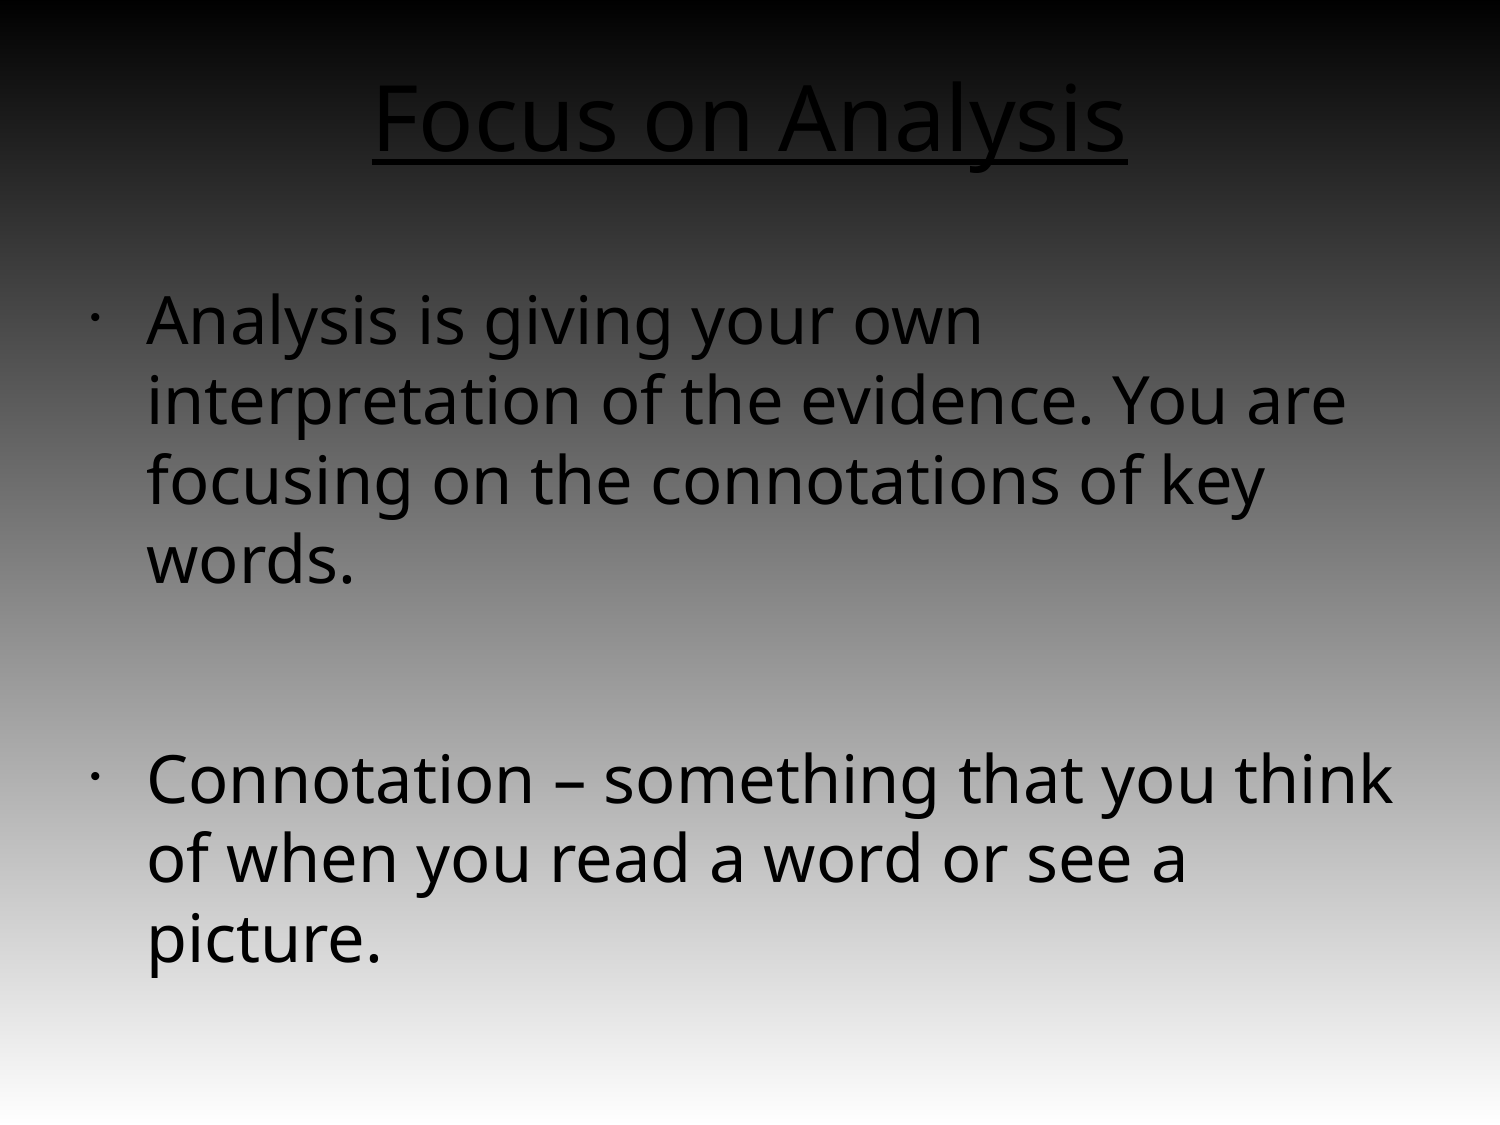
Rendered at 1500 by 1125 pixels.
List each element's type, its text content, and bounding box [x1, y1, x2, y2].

title Focus on Analysis [75, 45, 1425, 233]
list Analysis is giving your own interpretation of the evidence. You are focusing on the connotations of key words. Connotation – something that you think of when you read a word or see a picture. [75, 262, 1425, 1005]
